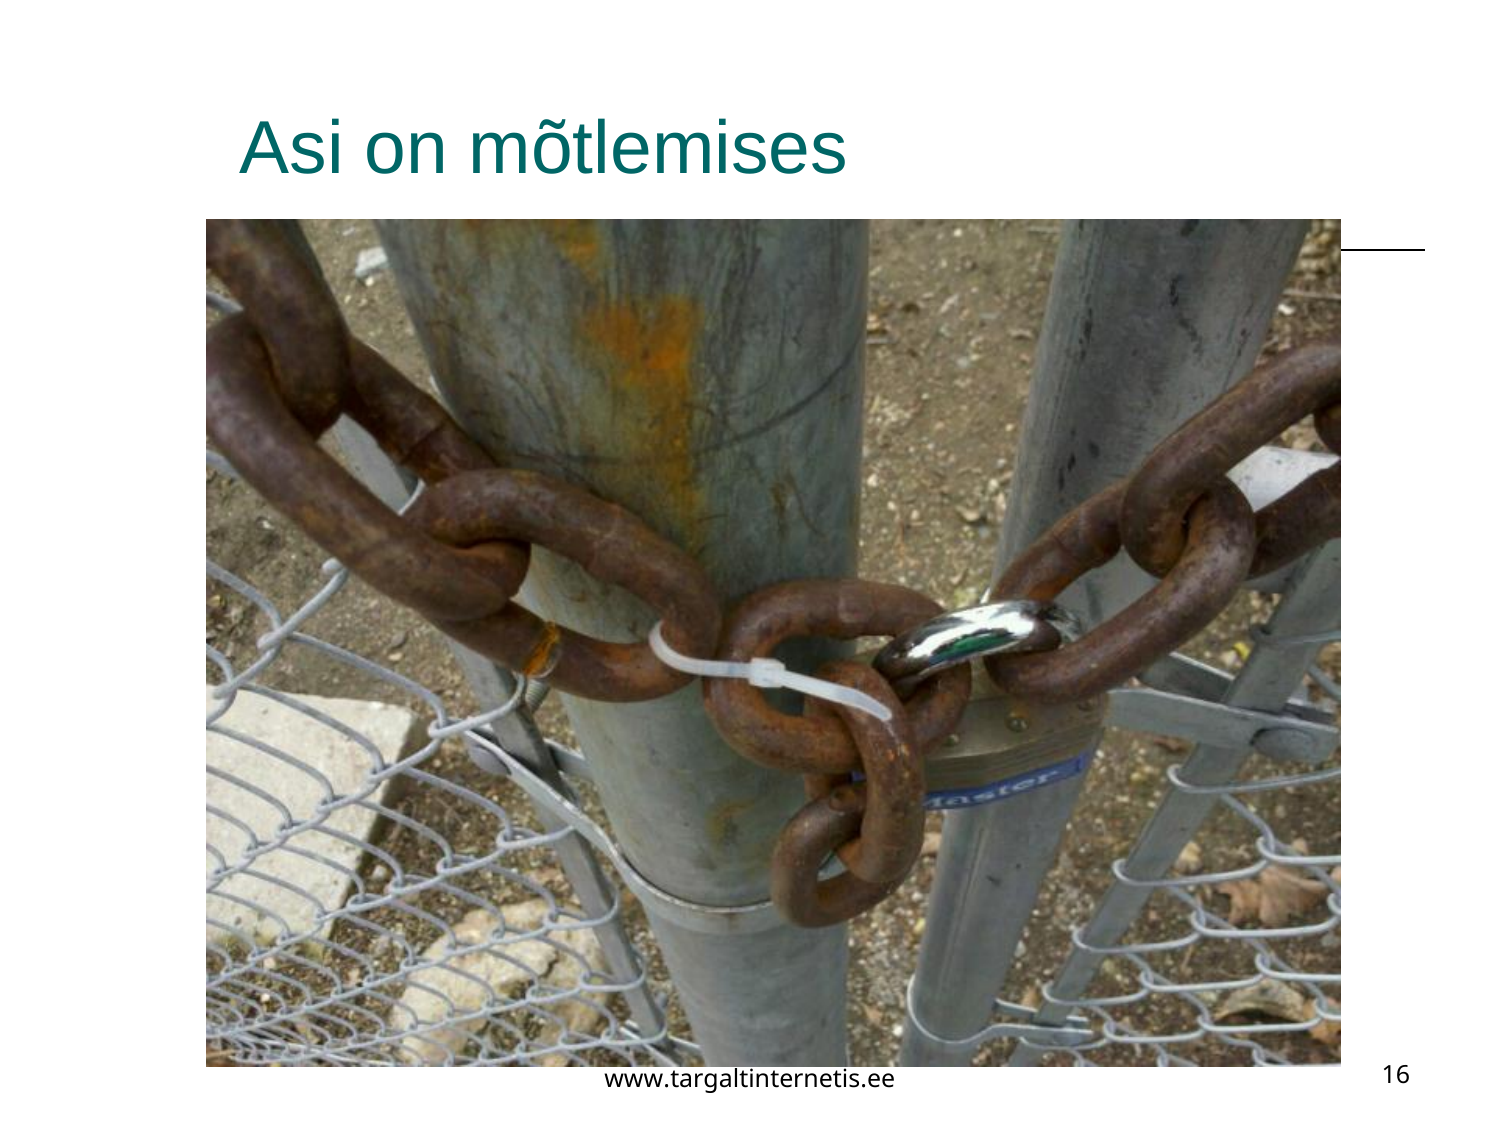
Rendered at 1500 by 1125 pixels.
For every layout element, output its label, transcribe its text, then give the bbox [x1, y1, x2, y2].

text_box <number> [1074, 1025, 1426, 1101]
text_box www.targaltinternetis.ee [512, 1025, 988, 1101]
text_box [206, 220, 1341, 1068]
title Asi on mõtlemises [224, 49, 1425, 237]
